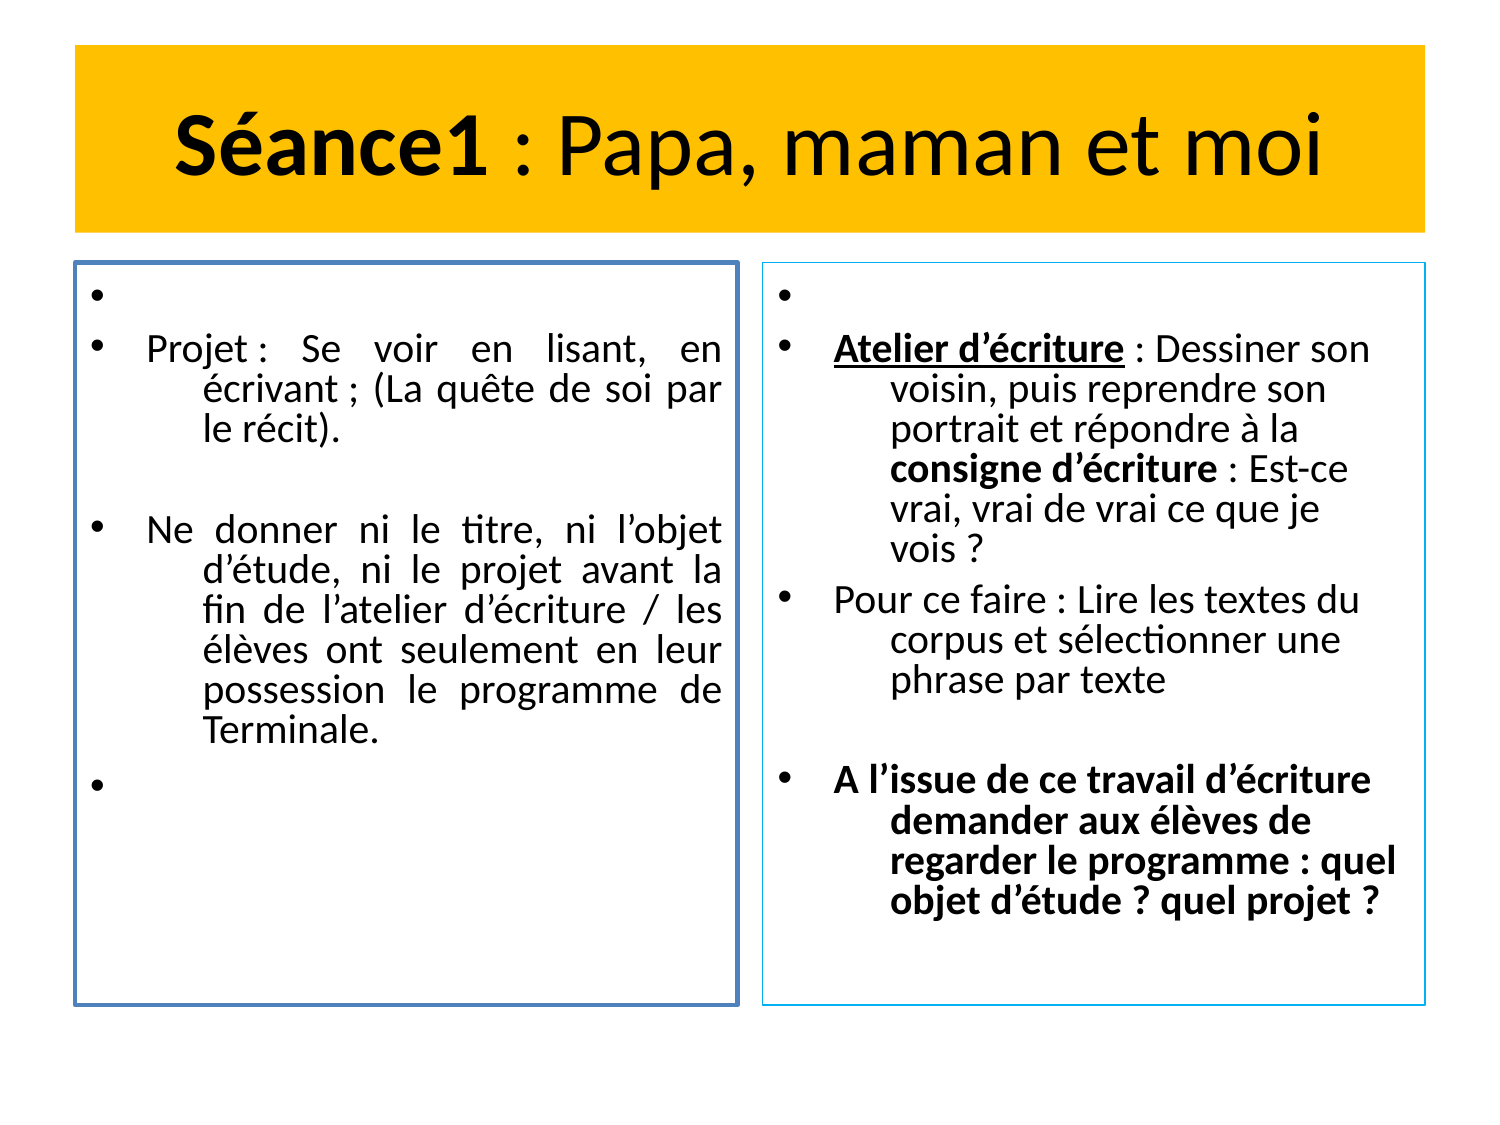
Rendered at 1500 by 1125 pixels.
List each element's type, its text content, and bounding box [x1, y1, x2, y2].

list Projet : Se voir en lisant, en écrivant ; (La quête de soi par le récit). Ne donner ni le titre, ni l’objet d’étude, ni le projet avant la fin de l’atelier d’écriture / les élèves ont seulement en leur possession le programme de Terminale. [75, 262, 738, 1005]
list Atelier d’écriture : Dessiner son voisin, puis reprendre son portrait et répondre à la consigne d’écriture : Est-ce vrai, vrai de vrai ce que je vois ? Pour ce faire : Lire les textes du corpus et sélectionner une phrase par texte A l’issue de ce travail d’écriture demander aux élèves de regarder le programme : quel objet d’étude ? quel projet ? [762, 262, 1426, 1005]
title Séance1 : Papa, maman et moi [75, 45, 1426, 233]
